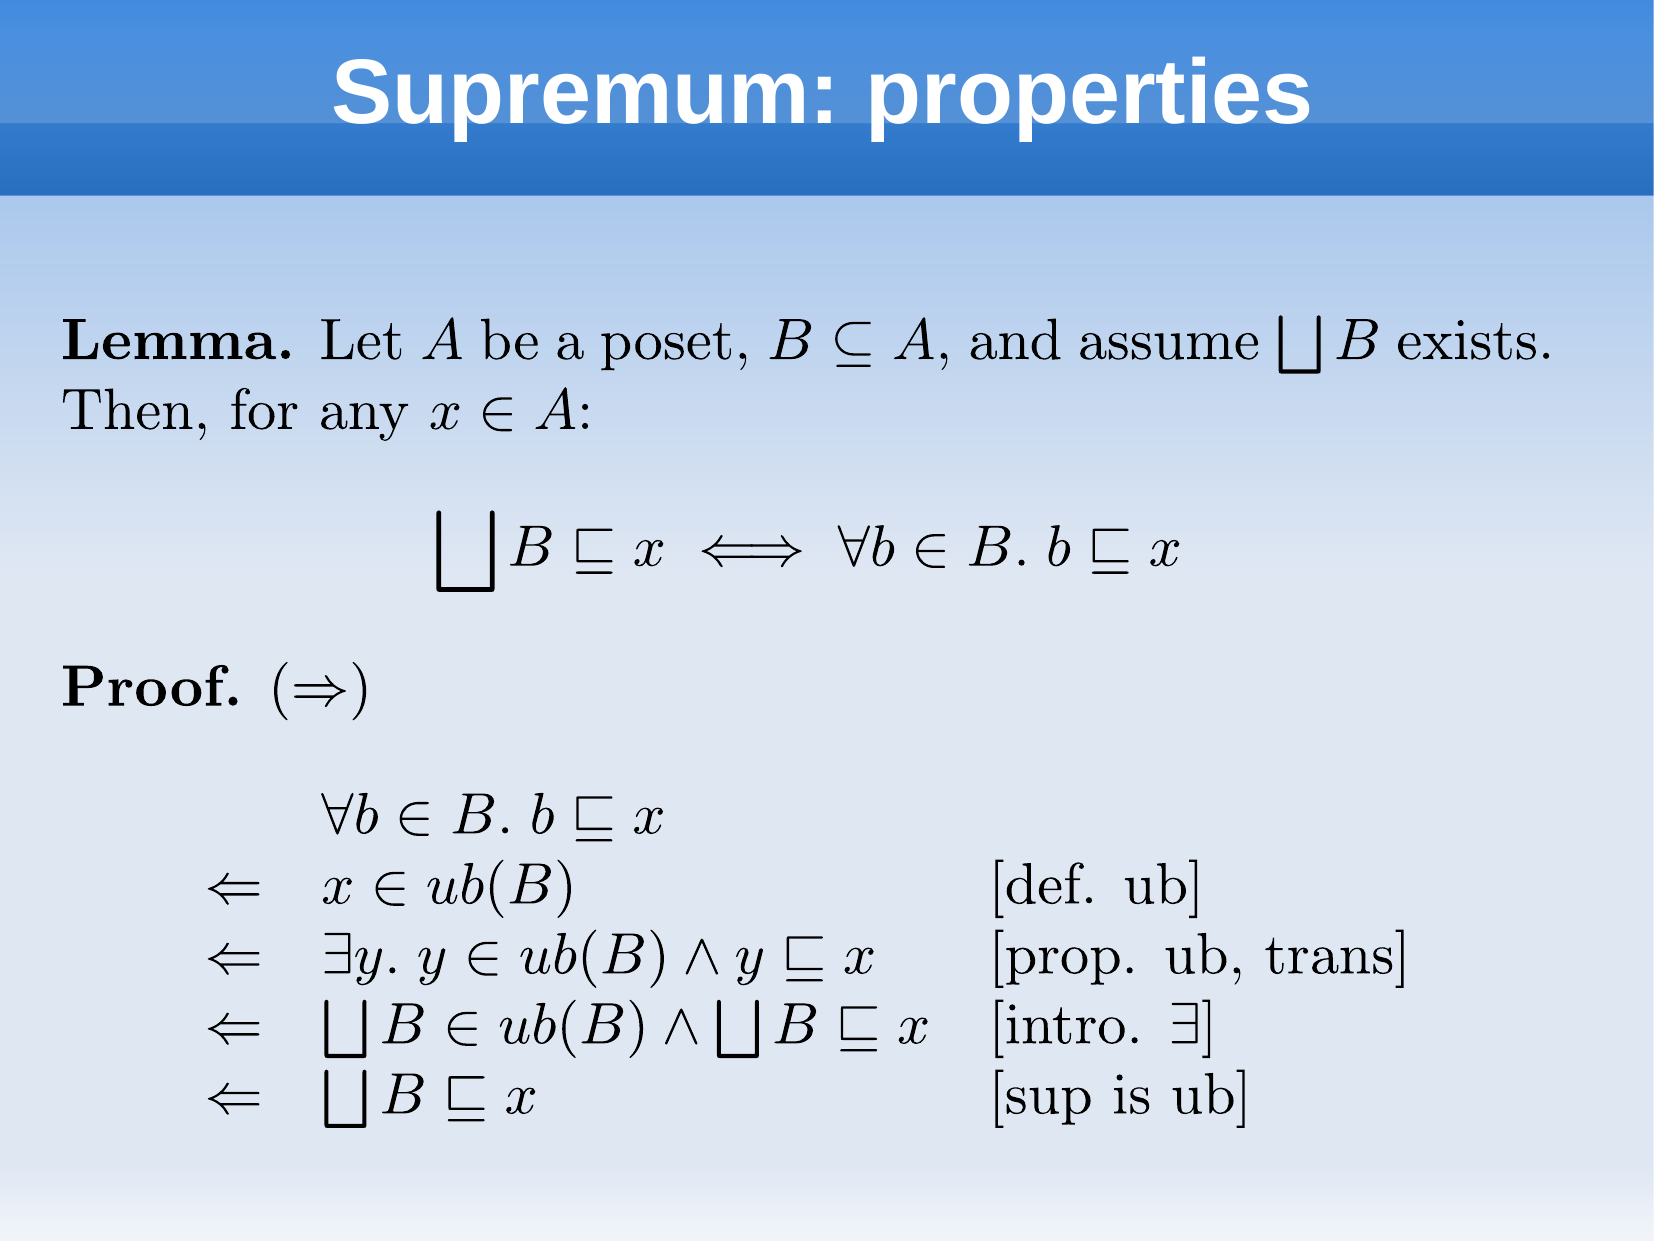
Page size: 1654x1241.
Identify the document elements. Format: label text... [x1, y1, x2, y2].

title Supremum: properties [59, 0, 1588, 188]
picture [0, 0, 1654, 1241]
